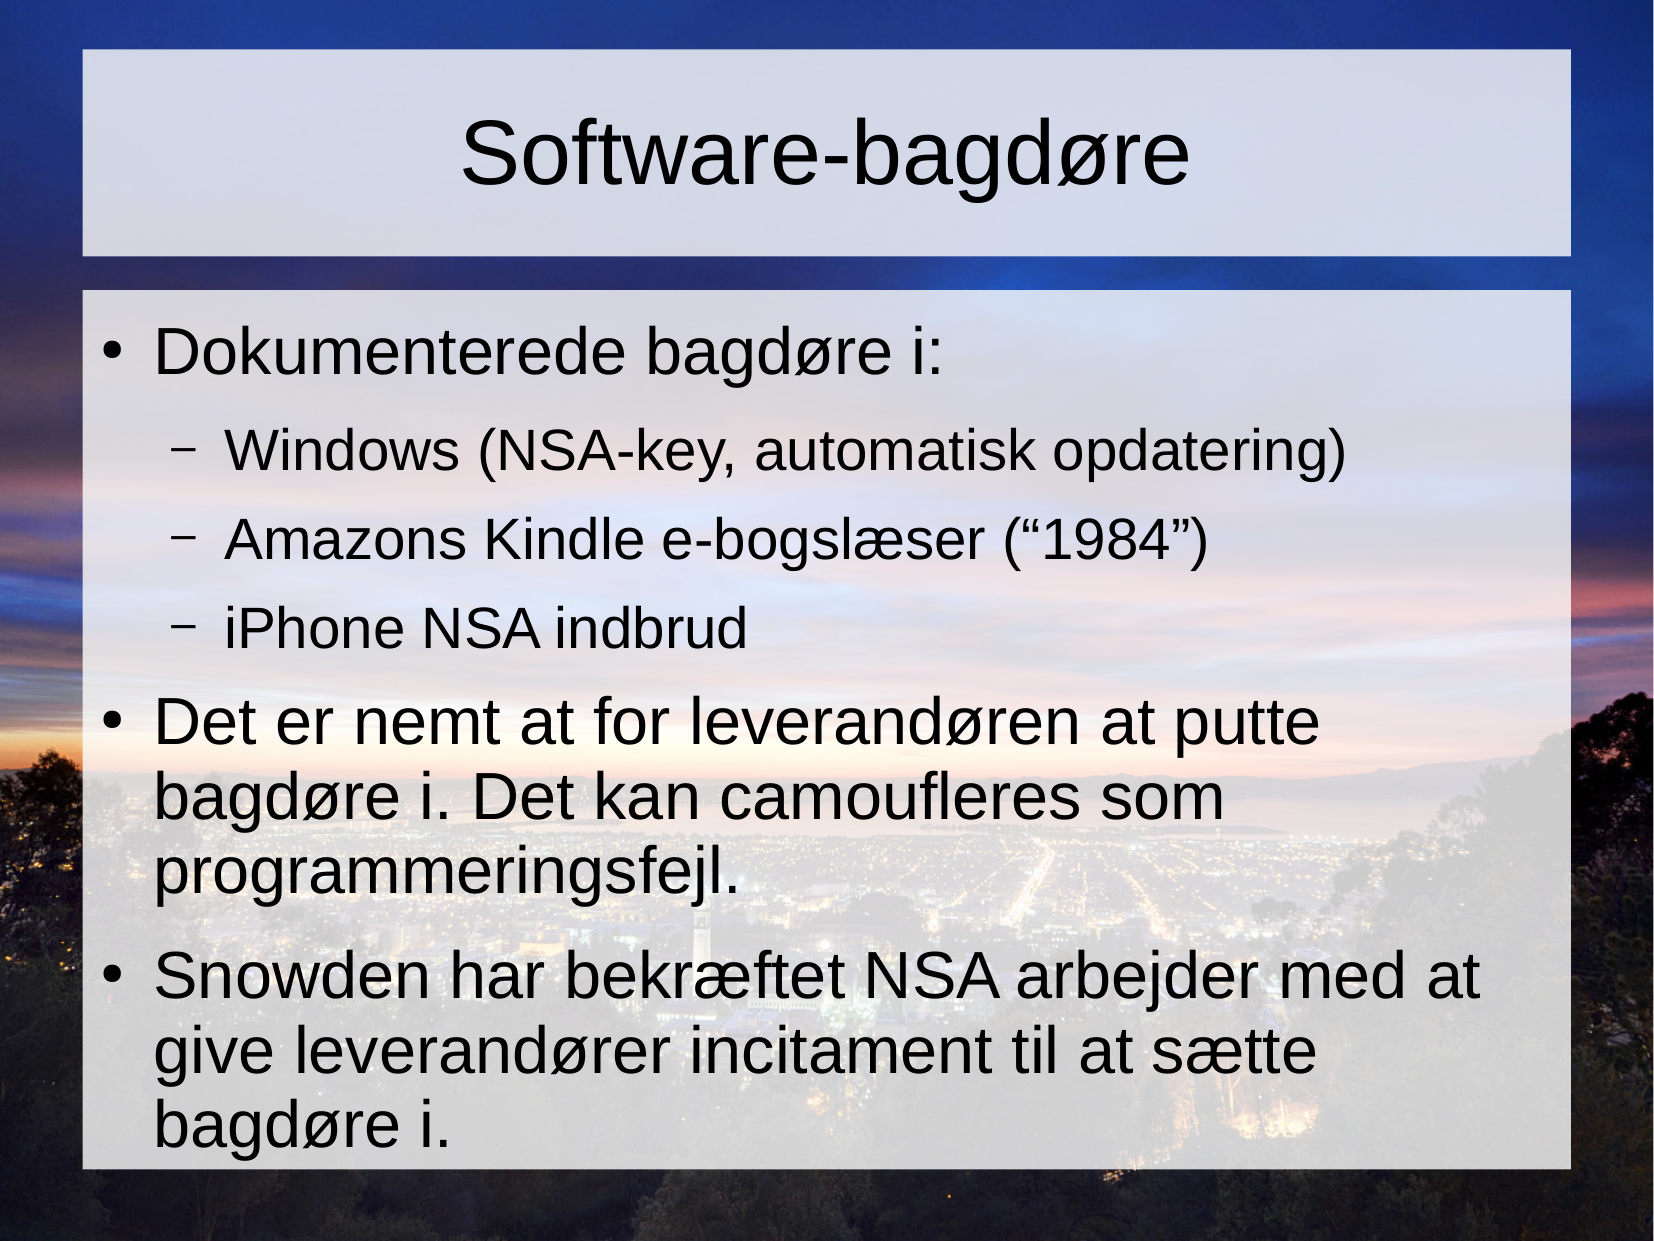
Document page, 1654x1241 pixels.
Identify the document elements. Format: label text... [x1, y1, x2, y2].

picture [0, 0, 1654, 1241]
title Software-bagdøre [82, 49, 1571, 257]
list Dokumenterede bagdøre i: Windows (NSA-key, automatisk opdatering) Amazons Kindle e-bogslæser (“1984”) iPhone NSA indbrud Det er nemt at for leverandøren at putte bagdøre i. Det kan camoufleres som programmeringsfejl. Snowden har bekræftet NSA arbejder med at give leverandører incitament til at sætte bagdøre i. [82, 290, 1571, 1170]
